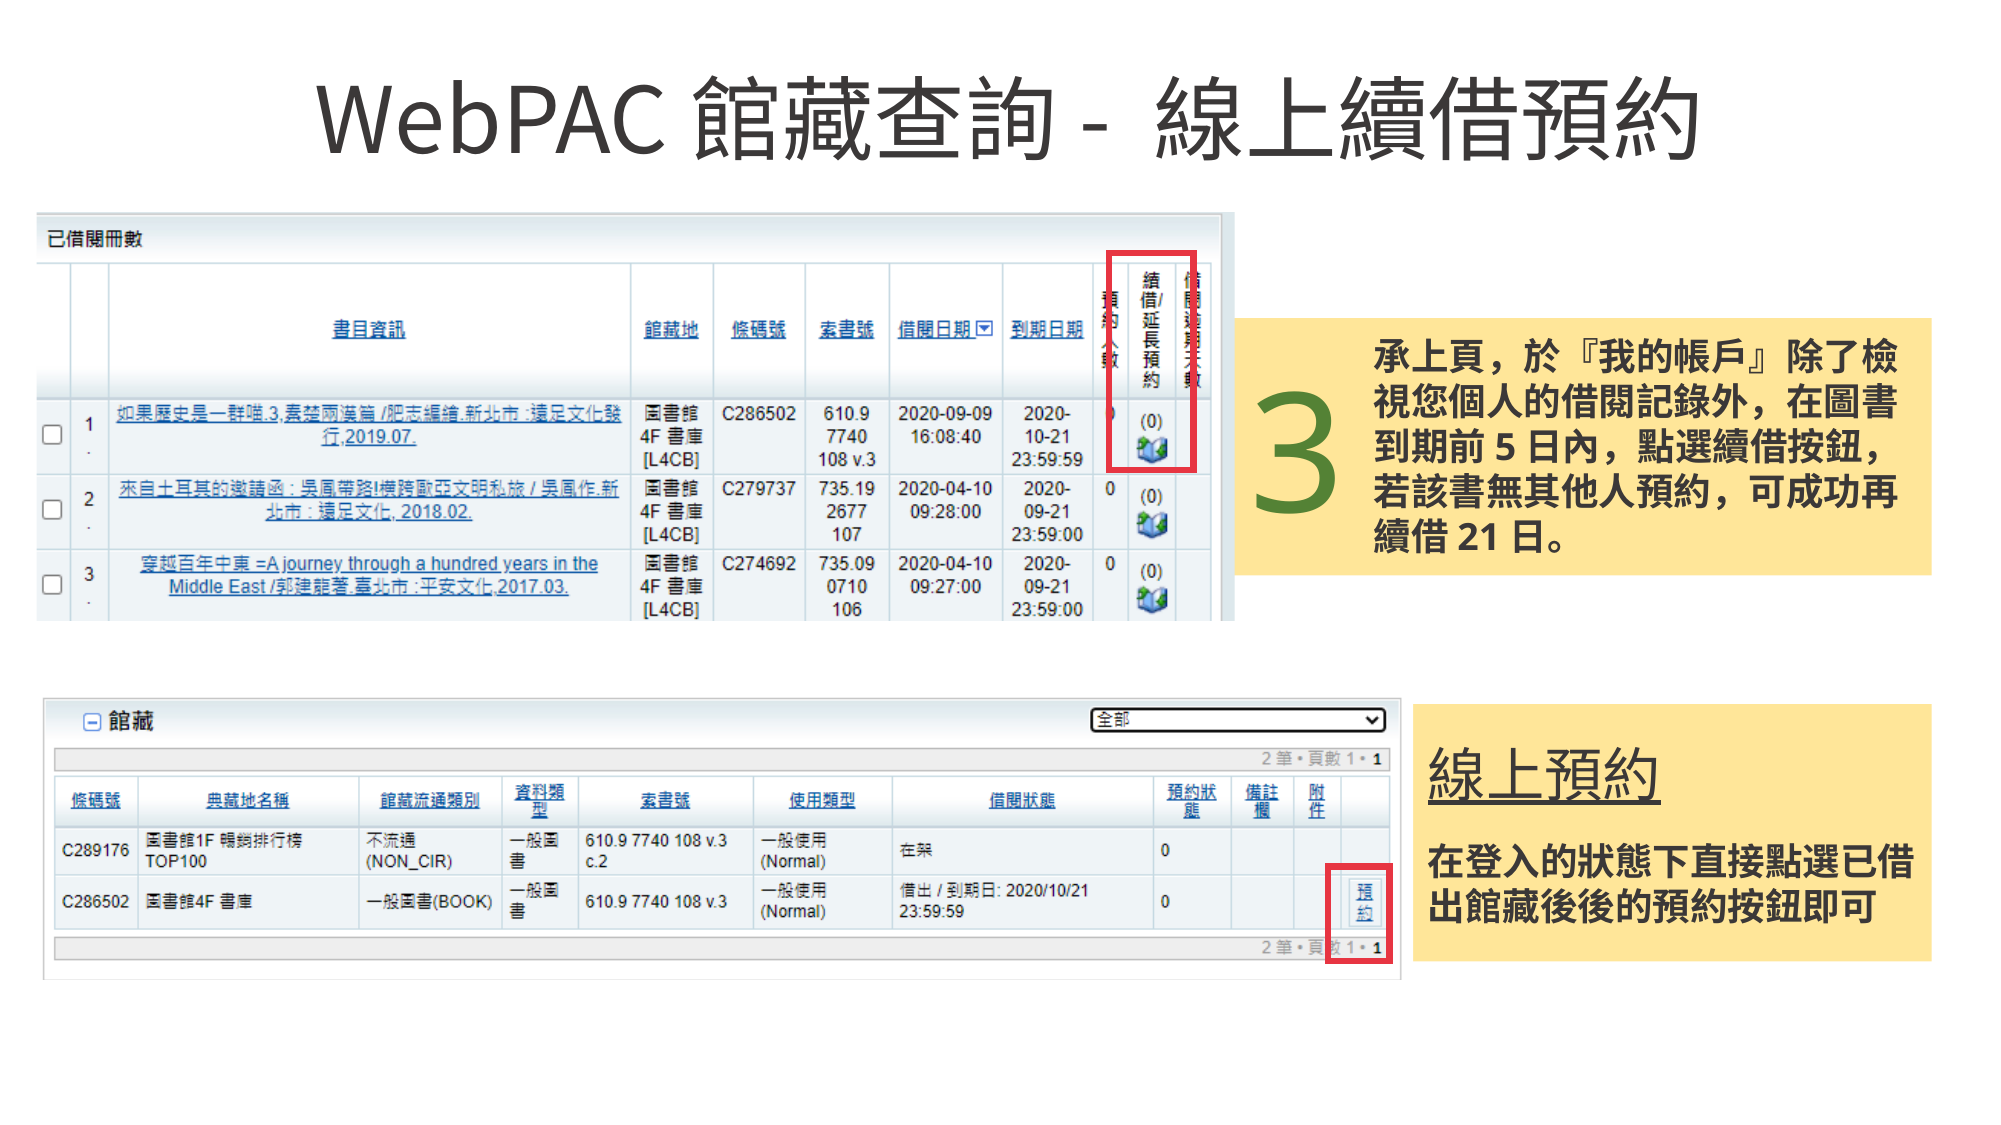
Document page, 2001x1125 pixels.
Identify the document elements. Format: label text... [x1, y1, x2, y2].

text_box 3 [1235, 338, 1381, 553]
title WebPAC館藏查詢- 線上續借預約 [146, 57, 1872, 191]
text_box [1235, 318, 1932, 338]
text_box 線上預約 在登入的狀態下直接點選已借出館藏後後的預約按鈕即可 [1414, 704, 1932, 962]
text_box 承上頁，於『我的帳戶』除了檢視您個人的借閱記錄外，在圖書到期前5日內，點選續借按鈕，若該書無其他人預約，可成功再續借21日。 [1358, 325, 1932, 566]
picture [36, 685, 1414, 980]
picture [36, 212, 1235, 621]
text_box [1235, 553, 1932, 576]
